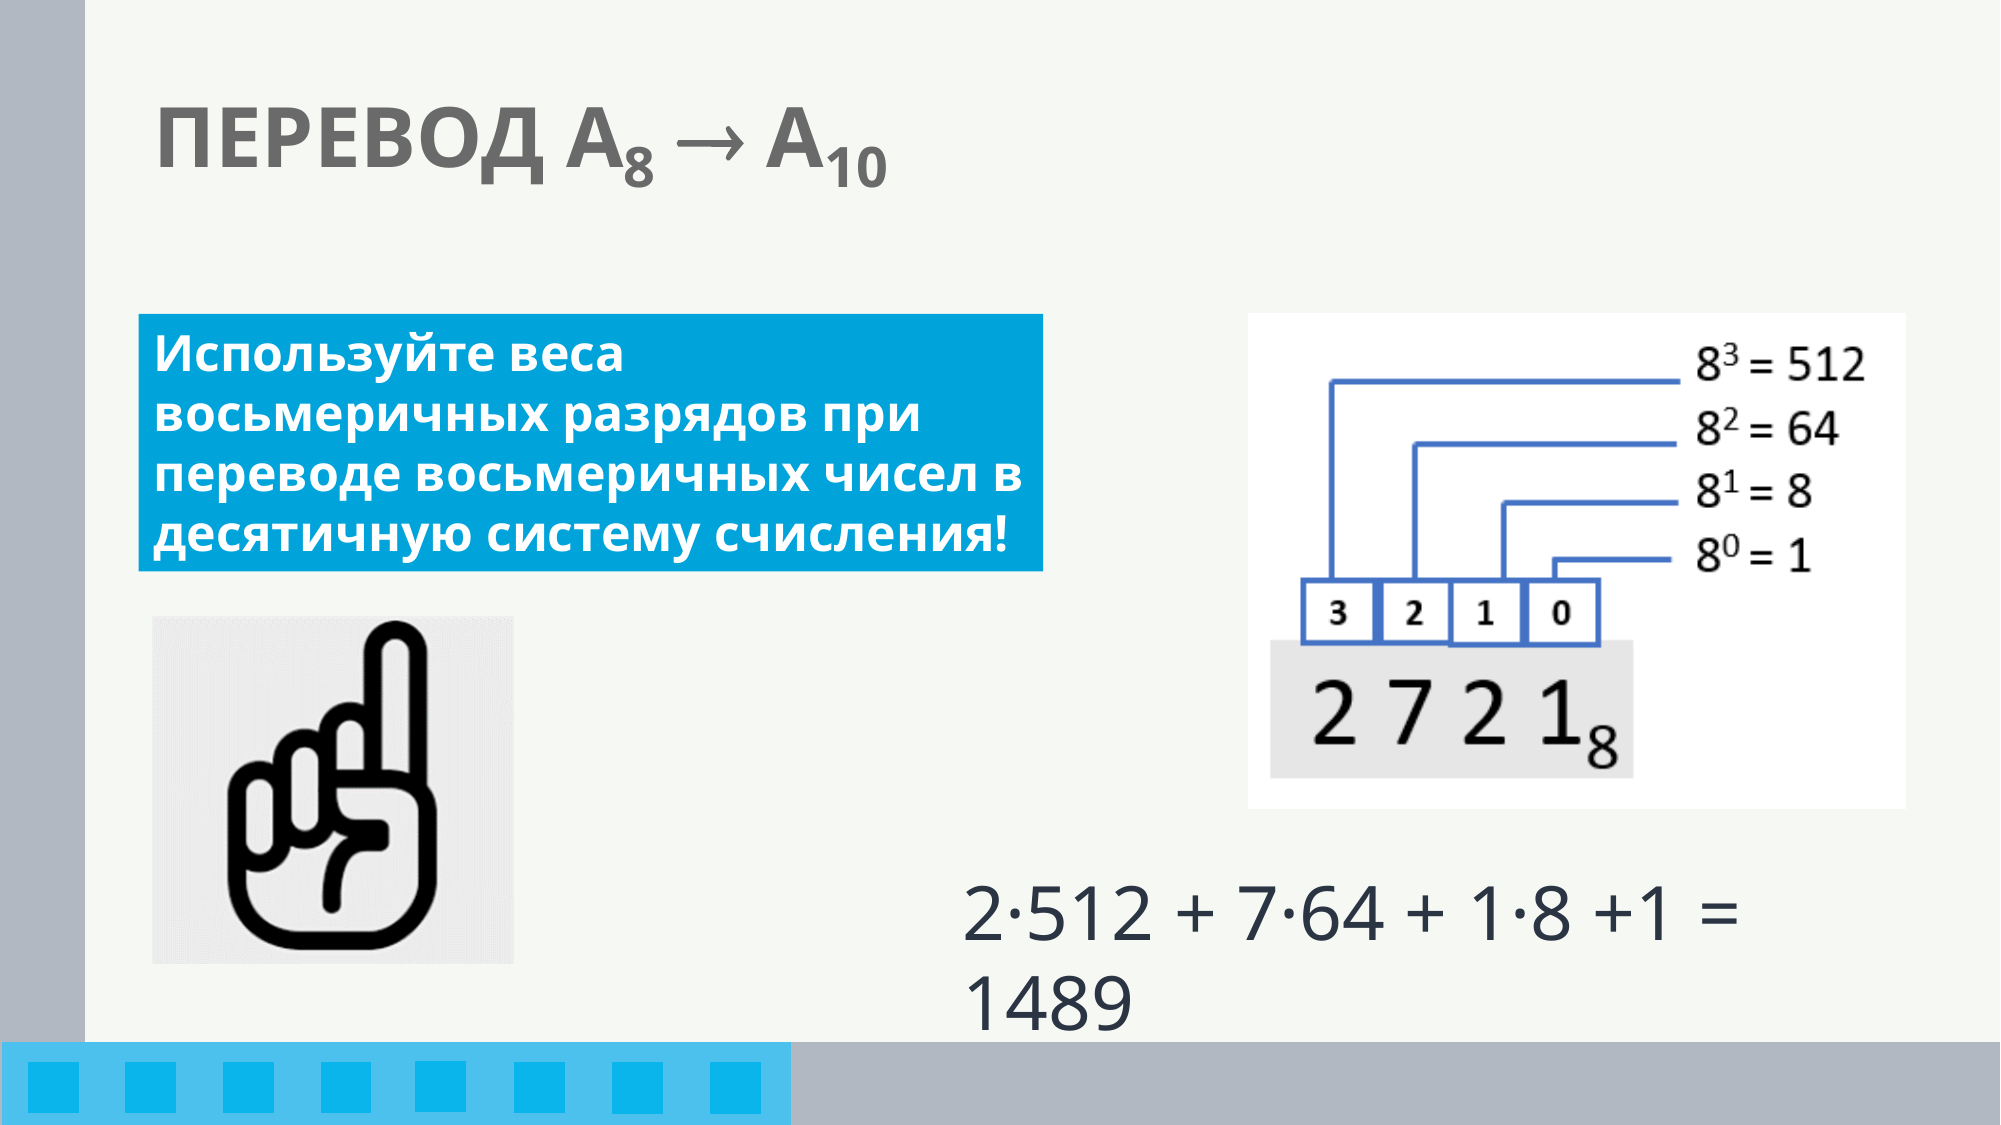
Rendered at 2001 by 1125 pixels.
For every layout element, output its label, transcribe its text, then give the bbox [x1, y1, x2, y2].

text_box ПЕРЕВОД А8  А10 [138, 27, 1920, 246]
picture [152, 616, 514, 964]
text_box Используйте веса восьмеричных разрядов при переводе восьмеричных чисел в десятичную систему счисления! [138, 313, 1044, 572]
picture [1248, 313, 1906, 809]
text_box 2·512 + 7·64 + 1·8 +1 = 1489 [947, 857, 1944, 964]
